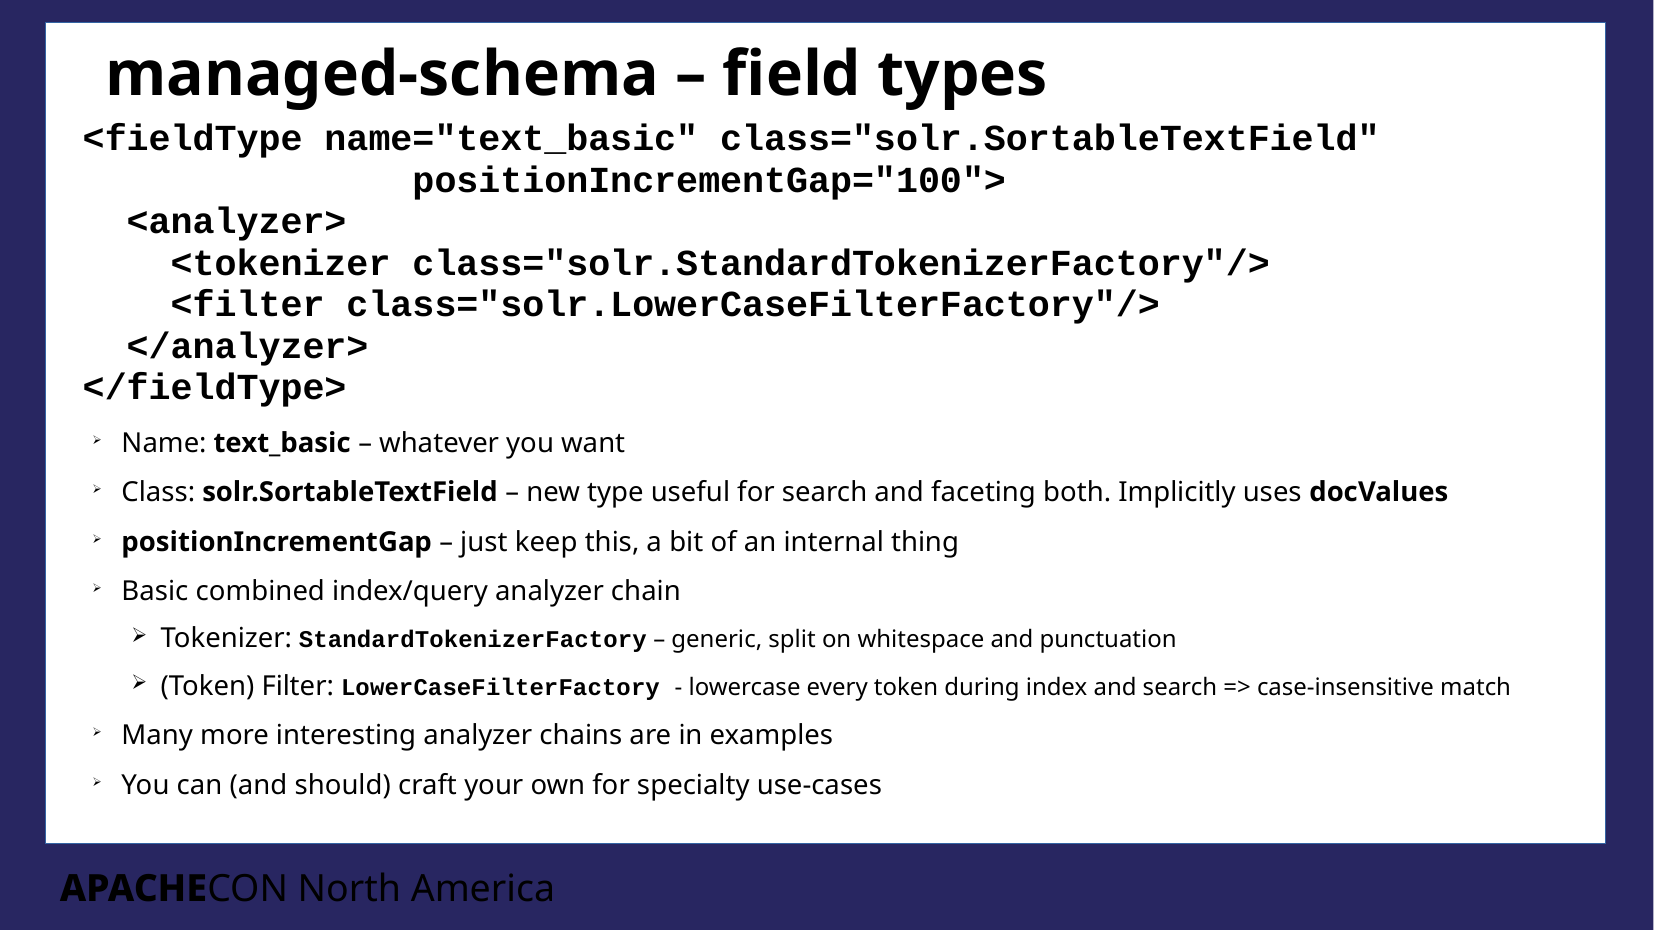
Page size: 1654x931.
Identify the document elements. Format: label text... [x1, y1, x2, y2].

title managed-schema – field types [105, 32, 1546, 110]
list <fieldType name="text_basic" class="solr.SortableTextField" positionIncrementGap="100"> <analyzer> <tokenizer class="solr.StandardTokenizerFactory"/> <filter class="solr.LowerCaseFilterFactory"/> </analyzer> </fieldType> Name: text_basic – whatever you want Class: solr.SortableTextField – new type useful for search and faceting both. Implicitly uses docValues positionIncrementGap – just keep this, a bit of an internal thing Basic combined index/query analyzer chain Tokenizer: StandardTokenizerFactory – generic, split on whitespace and punctuation (Token) Filter: LowerCaseFilterFactory - lowercase every token during index and search => case-insensitive match Many more interesting analyzer chains are in examples You can (and should) craft your own for specialty use-cases [82, 120, 1571, 811]
